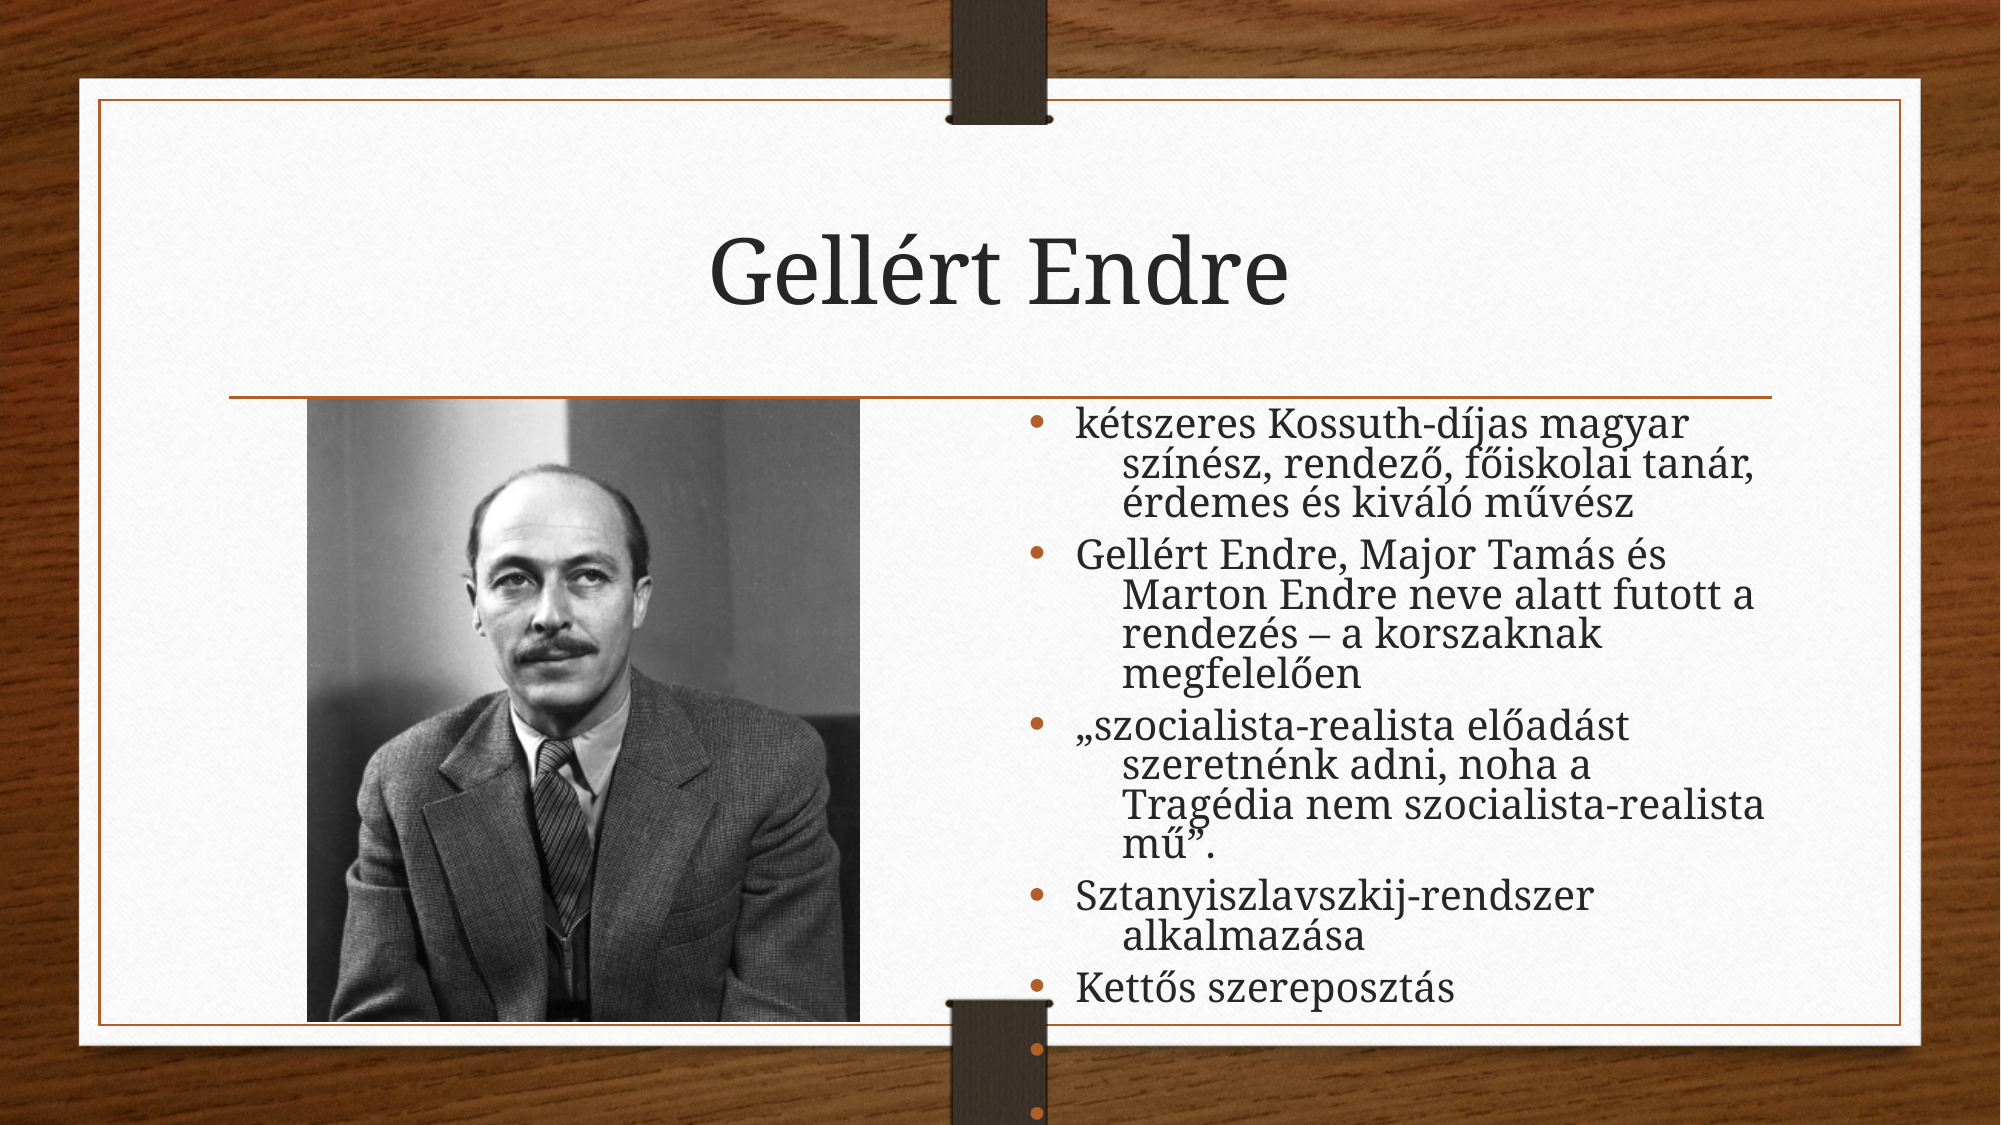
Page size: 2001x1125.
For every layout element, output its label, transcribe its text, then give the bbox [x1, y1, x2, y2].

title Gellért Endre [212, 161, 1788, 376]
list kétszeres Kossuth-díjas magyar színész, rendező, főiskolai tanár, érdemes és kiváló művész Gellért Endre, Major Tamás és Marton Endre neve alatt futott a rendezés – a korszaknak megfelelően „szocialista-realista előadást szeretnénk adni, noha a Tragédia nem szocialista-realista mű”. Sztanyiszlavszkij-rendszer alkalmazása Kettős szereposztás [1013, 399, 1788, 1022]
picture [307, 399, 860, 1022]
